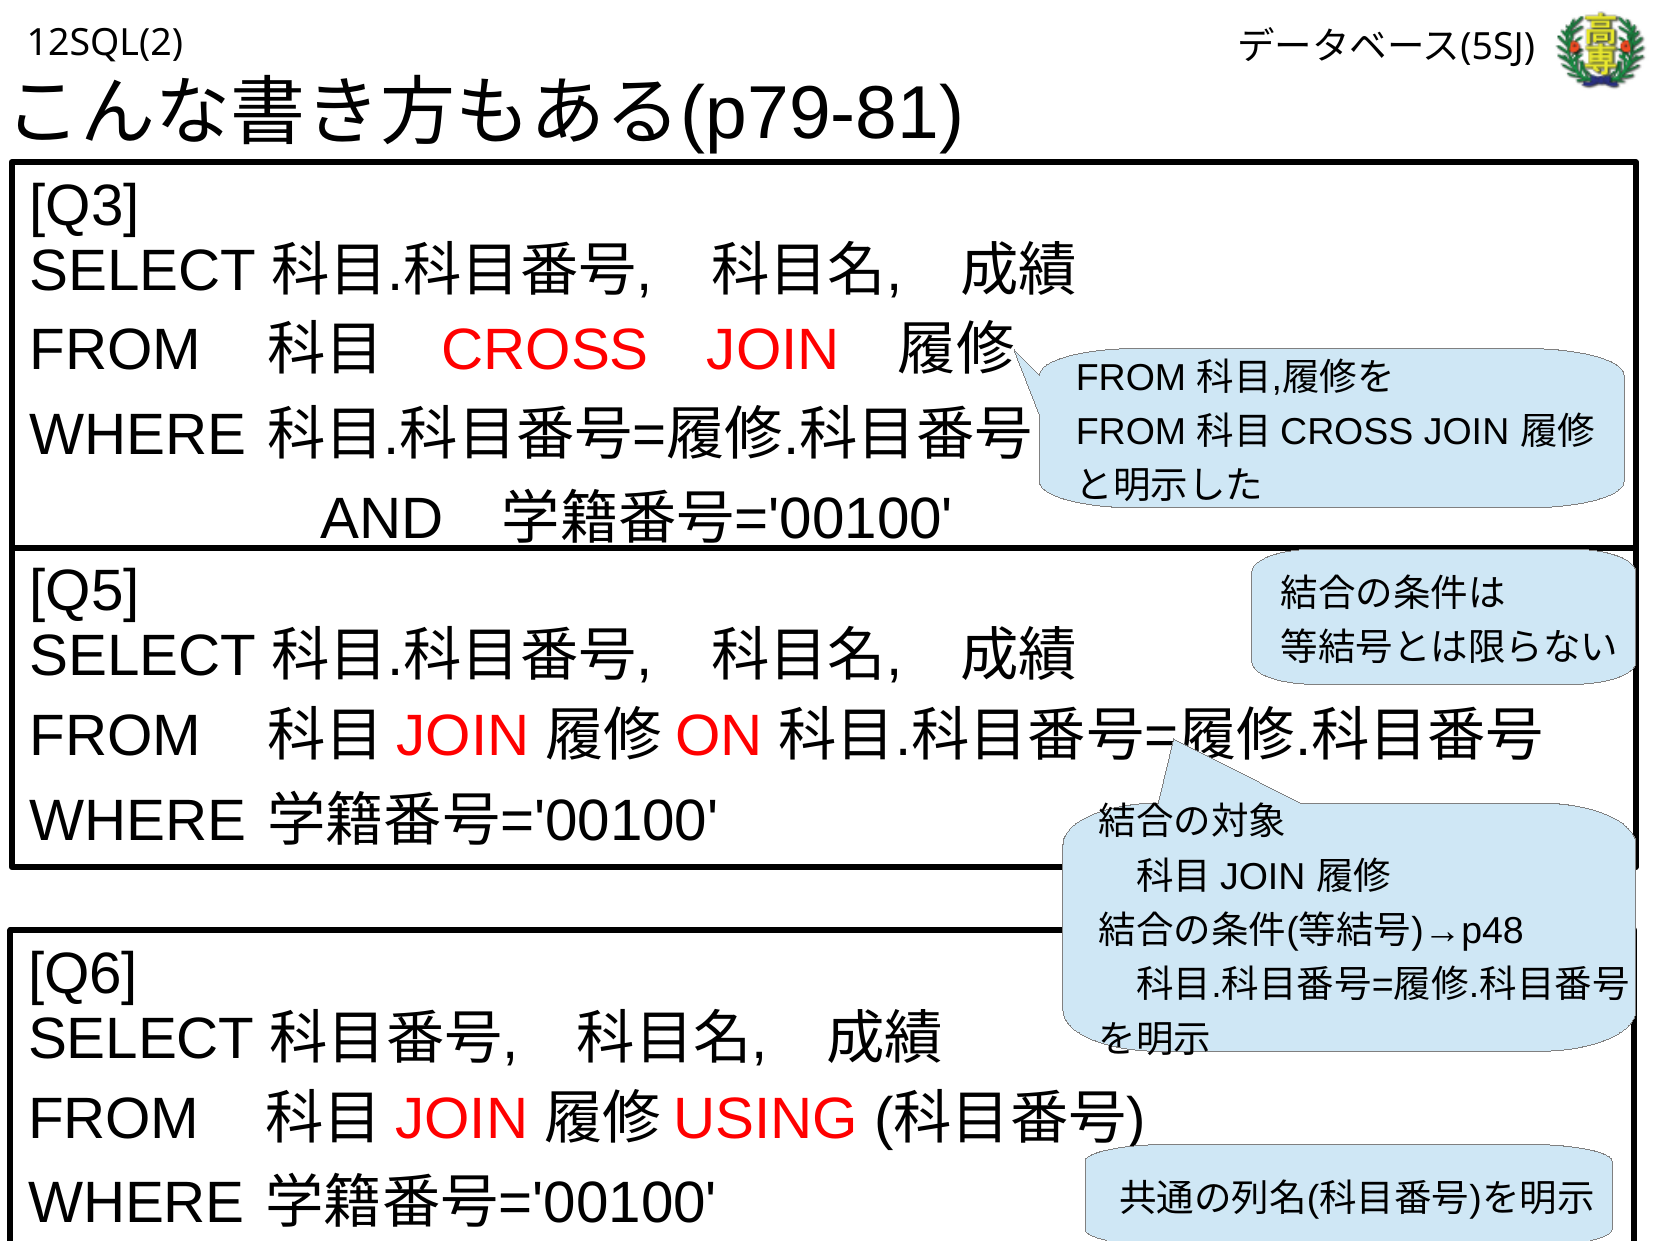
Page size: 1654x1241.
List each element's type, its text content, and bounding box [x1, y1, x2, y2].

title こんな書き方もある(p79-81) [5, 2, 1495, 210]
text_box FROM 科目,履修を FROM 科目 CROSS JOIN 履修 と明示した [1014, 348, 1625, 508]
text_box 結合の対象 科目 JOIN 履修 結合の条件(等結号)→p48 科目.科目番号=履修.科目番号 を明示 [1062, 738, 1636, 1052]
text_box [Q6] SELECT 科目番号, 科目名, 成績 FROM 科目 JOIN 履修 USING (科目番号) WHERE 学籍番号='00100' [10, 930, 1635, 1229]
text_box 共通の列名(科目番号)を明示 [1085, 1144, 1613, 1241]
text_box [Q3] SELECT 科目.科目番号, 科目名, 成績 FROM 科目 CROSS JOIN 履修 WHERE 科目.科目番号=履修.科目番号 AND 学籍番号='00100' [11, 162, 1636, 535]
picture [1553, 2, 1650, 99]
text_box [Q5] SELECT 科目.科目番号, 科目名, 成績 FROM 科目 JOIN 履修 ON 科目.科目番号=履修.科目番号 WHERE 学籍番号='00100' [11, 547, 1636, 847]
text_box 結合の条件は 等結号とは限らない [1251, 549, 1636, 685]
